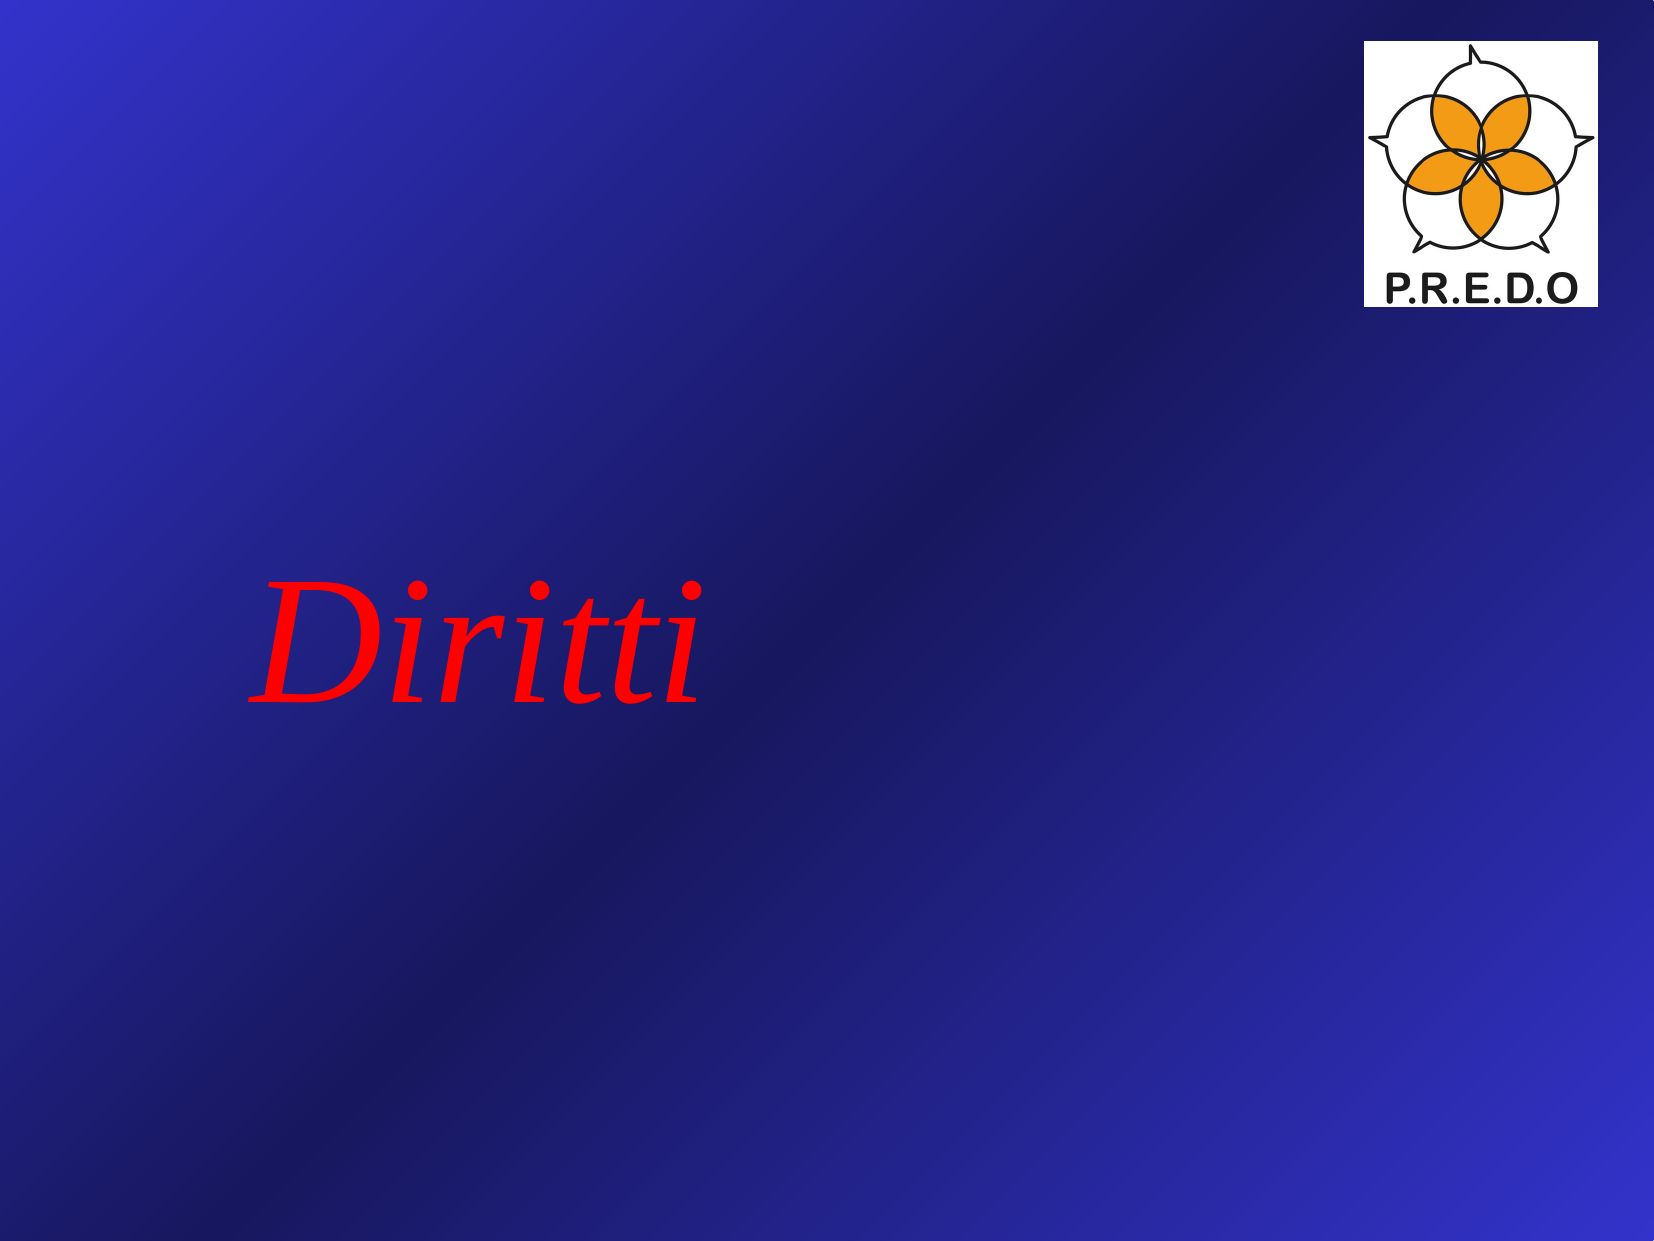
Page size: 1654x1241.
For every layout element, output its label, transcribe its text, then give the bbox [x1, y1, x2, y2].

picture [1364, 41, 1598, 307]
text_box Diritti [235, 531, 724, 750]
